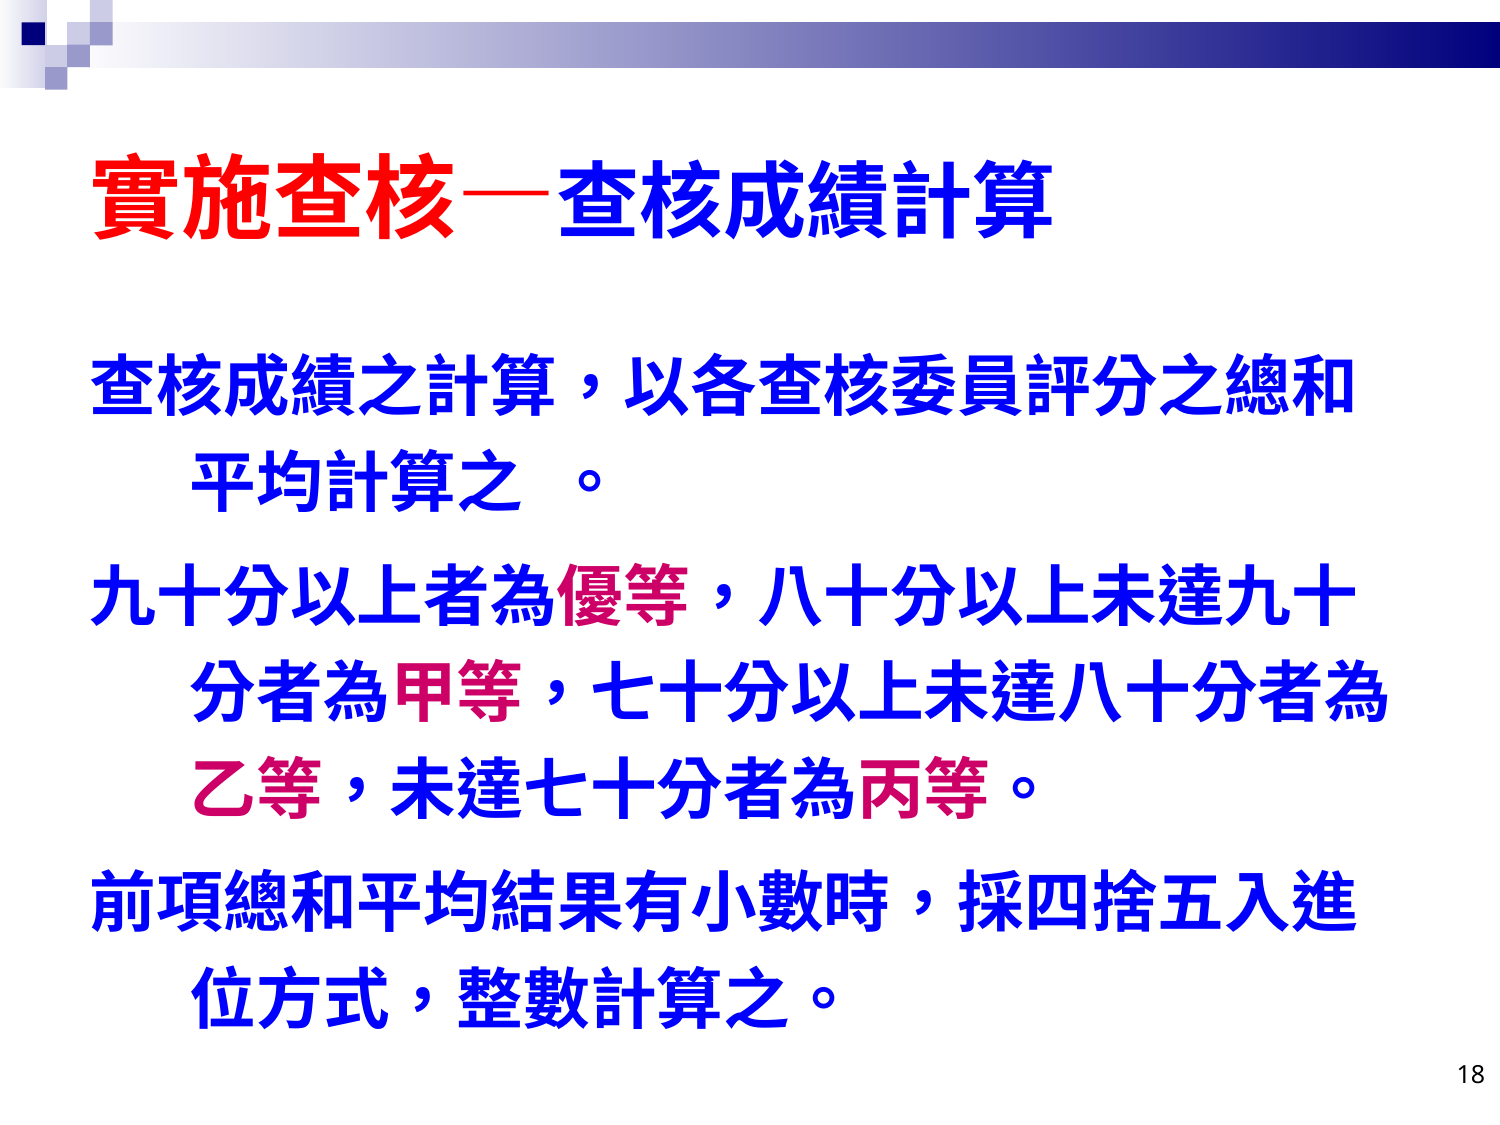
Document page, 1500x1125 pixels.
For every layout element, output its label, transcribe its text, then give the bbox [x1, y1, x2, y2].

list 查核成績之計算，以各查核委員評分之總和平均計算之 。 九十分以上者為優等，八十分以上未達九十分者為甲等，七十分以上未達八十分者為乙等，未達七十分者為丙等。 前項總和平均結果有小數時，採四捨五入進位方式，整數計算之。 [74, 324, 1426, 1030]
text_box <number> [1149, 1025, 1500, 1101]
title 實施查核—查核成績計算 [74, 75, 1426, 300]
